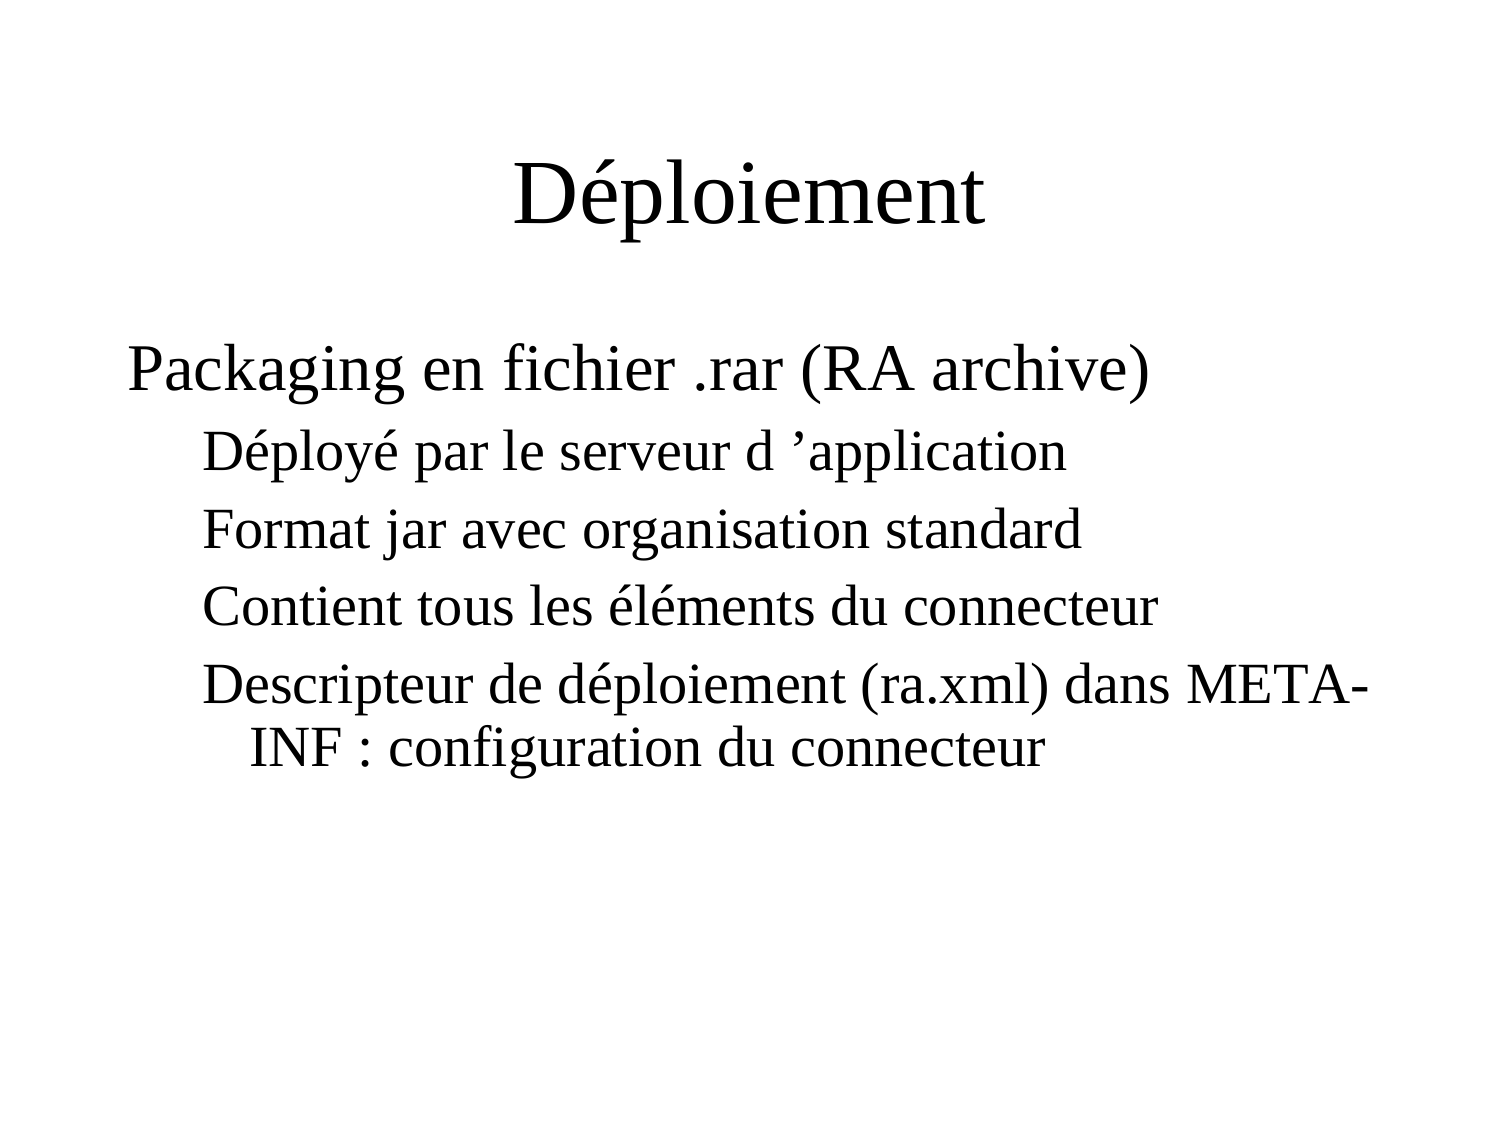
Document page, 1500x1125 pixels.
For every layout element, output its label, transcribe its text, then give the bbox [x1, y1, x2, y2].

title Déploiement [112, 99, 1388, 288]
list Packaging en fichier .rar (RA archive) Déployé par le serveur d ’application Format jar avec organisation standard Contient tous les éléments du connecteur Descripteur de déploiement (ra.xml) dans META-INF : configuration du connecteur [112, 324, 1388, 1000]
